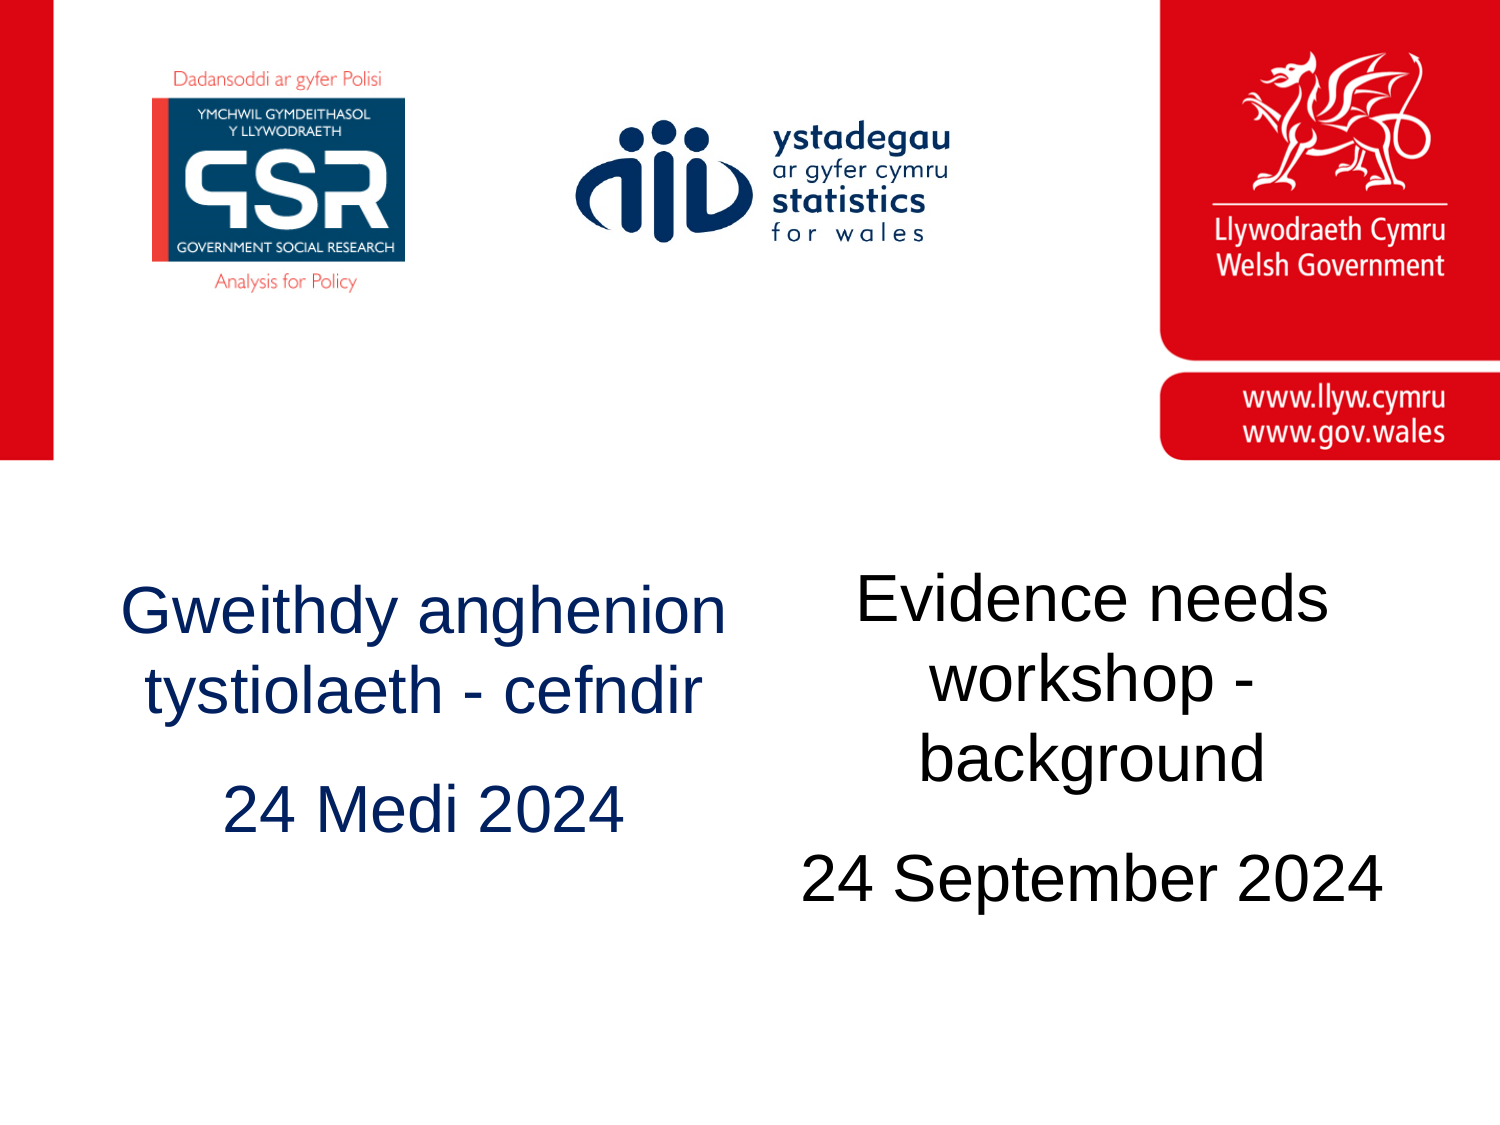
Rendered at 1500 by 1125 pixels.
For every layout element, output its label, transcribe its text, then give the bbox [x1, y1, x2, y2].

text_box Evidence needs workshop - background 24 September 2024 [767, 547, 1419, 1003]
picture [0, 0, 1500, 466]
text_box Gweithdy anghenion tystiolaeth - cefndir 24 Medi 2024 [81, 559, 767, 933]
